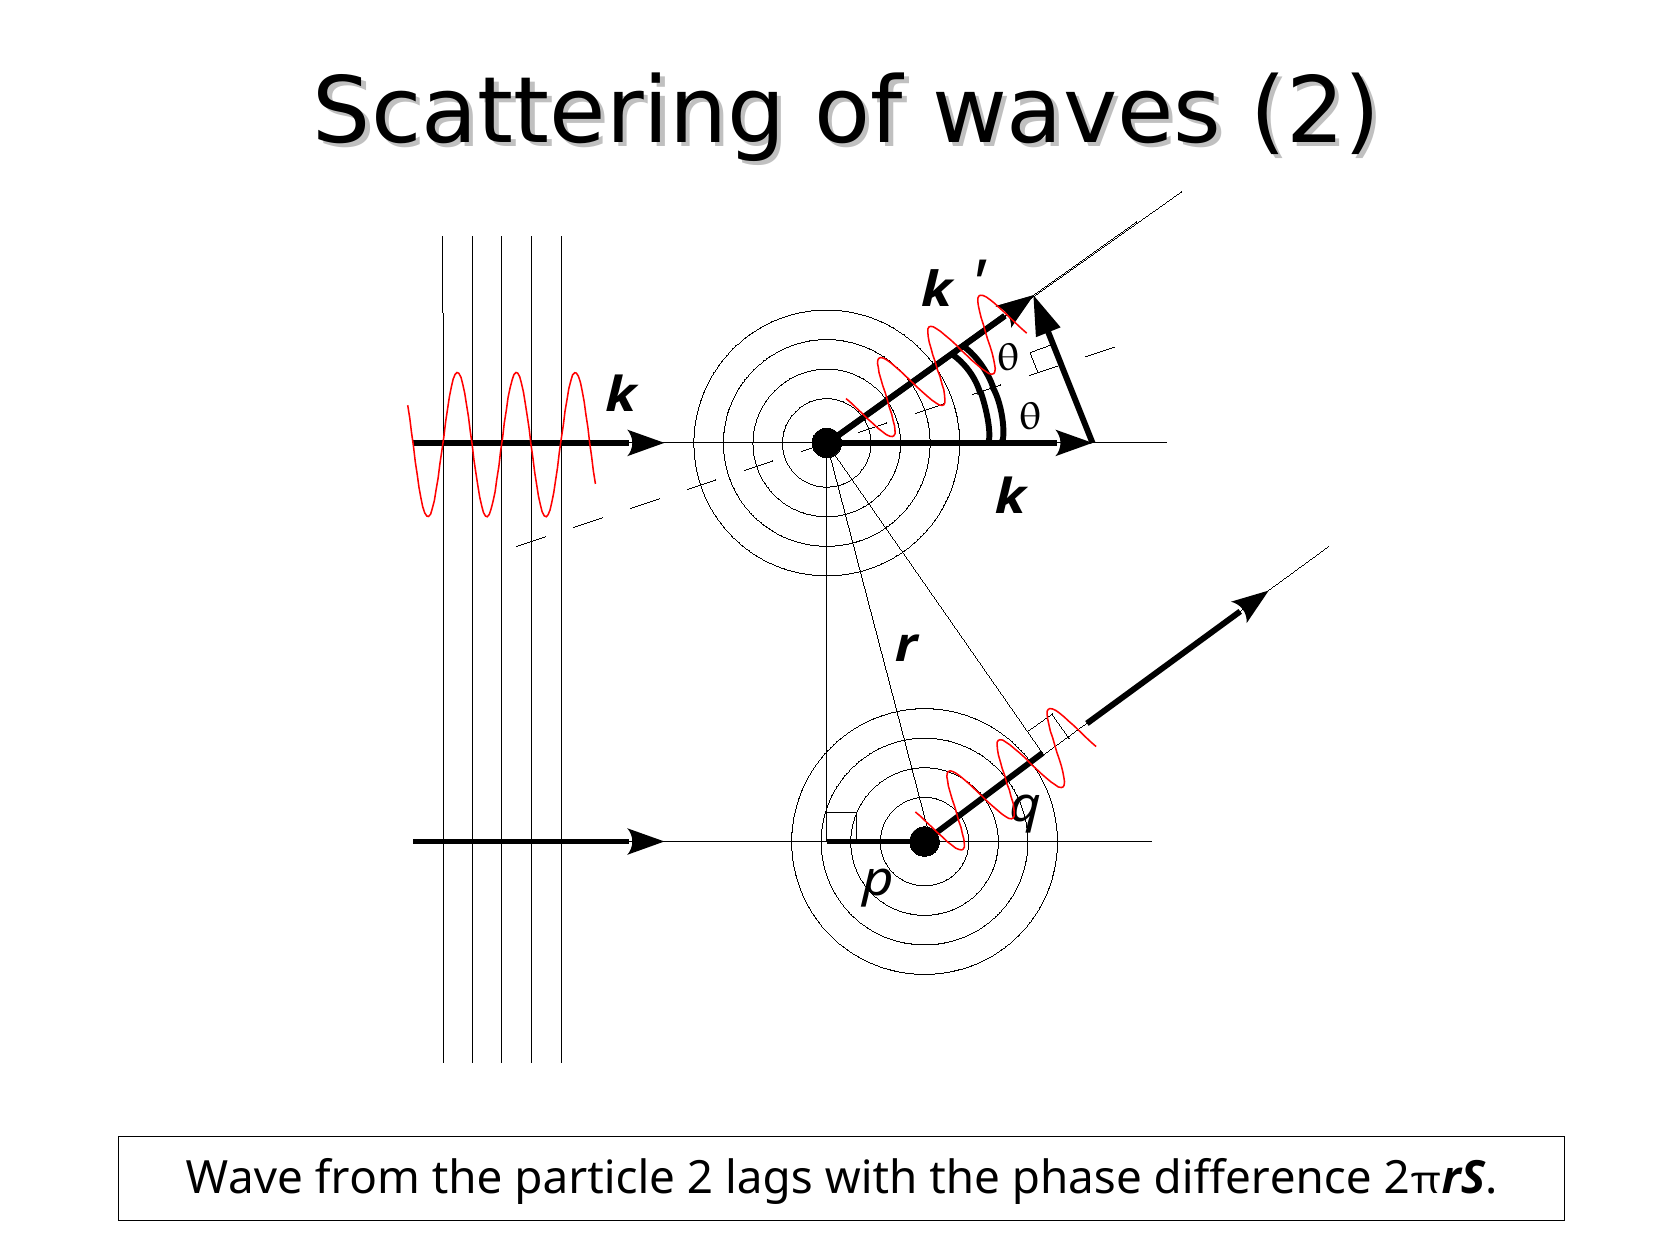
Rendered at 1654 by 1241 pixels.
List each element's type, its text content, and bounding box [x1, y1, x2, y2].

chart [889, 605, 929, 678]
chart [599, 355, 650, 429]
chart [1003, 767, 1017, 776]
chart [989, 457, 1040, 531]
chart [989, 349, 994, 373]
title Scattering of waves (2) [103, 14, 1592, 207]
text_box [812, 428, 842, 458]
chart [1037, 767, 1047, 776]
text_box Wave from the particle 2 lags with the phase difference 2rS. [118, 1136, 1565, 1221]
chart [852, 841, 901, 909]
text_box [909, 826, 940, 857]
chart [979, 297, 990, 325]
chart [915, 234, 990, 325]
chart [1003, 785, 1013, 817]
chart [1003, 767, 1047, 836]
chart [989, 324, 1027, 382]
chart [1019, 324, 1027, 331]
chart [1011, 383, 1049, 442]
